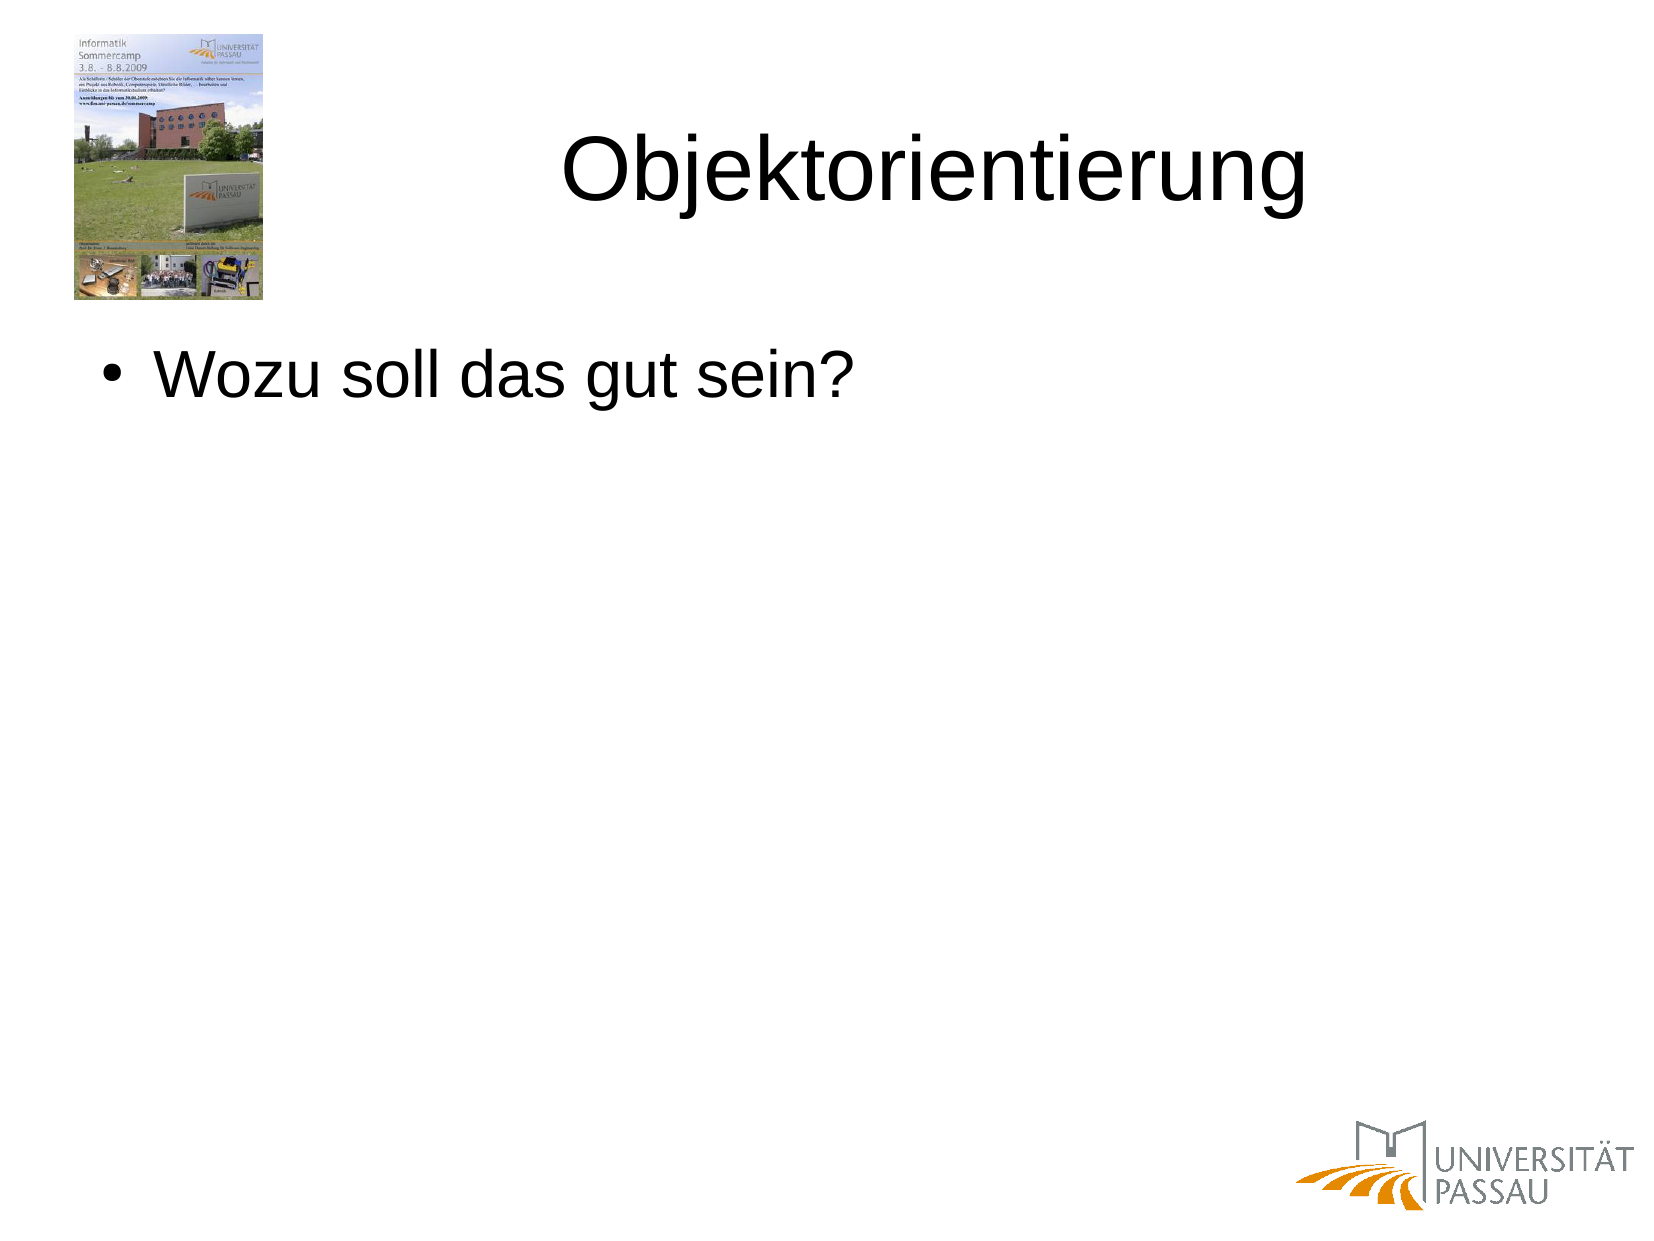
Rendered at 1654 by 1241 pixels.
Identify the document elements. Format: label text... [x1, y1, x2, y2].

picture [1295, 1120, 1634, 1211]
picture [74, 34, 263, 300]
title Objektorientierung [300, 37, 1571, 301]
list Wozu soll das gut sein? [82, 337, 1571, 1157]
